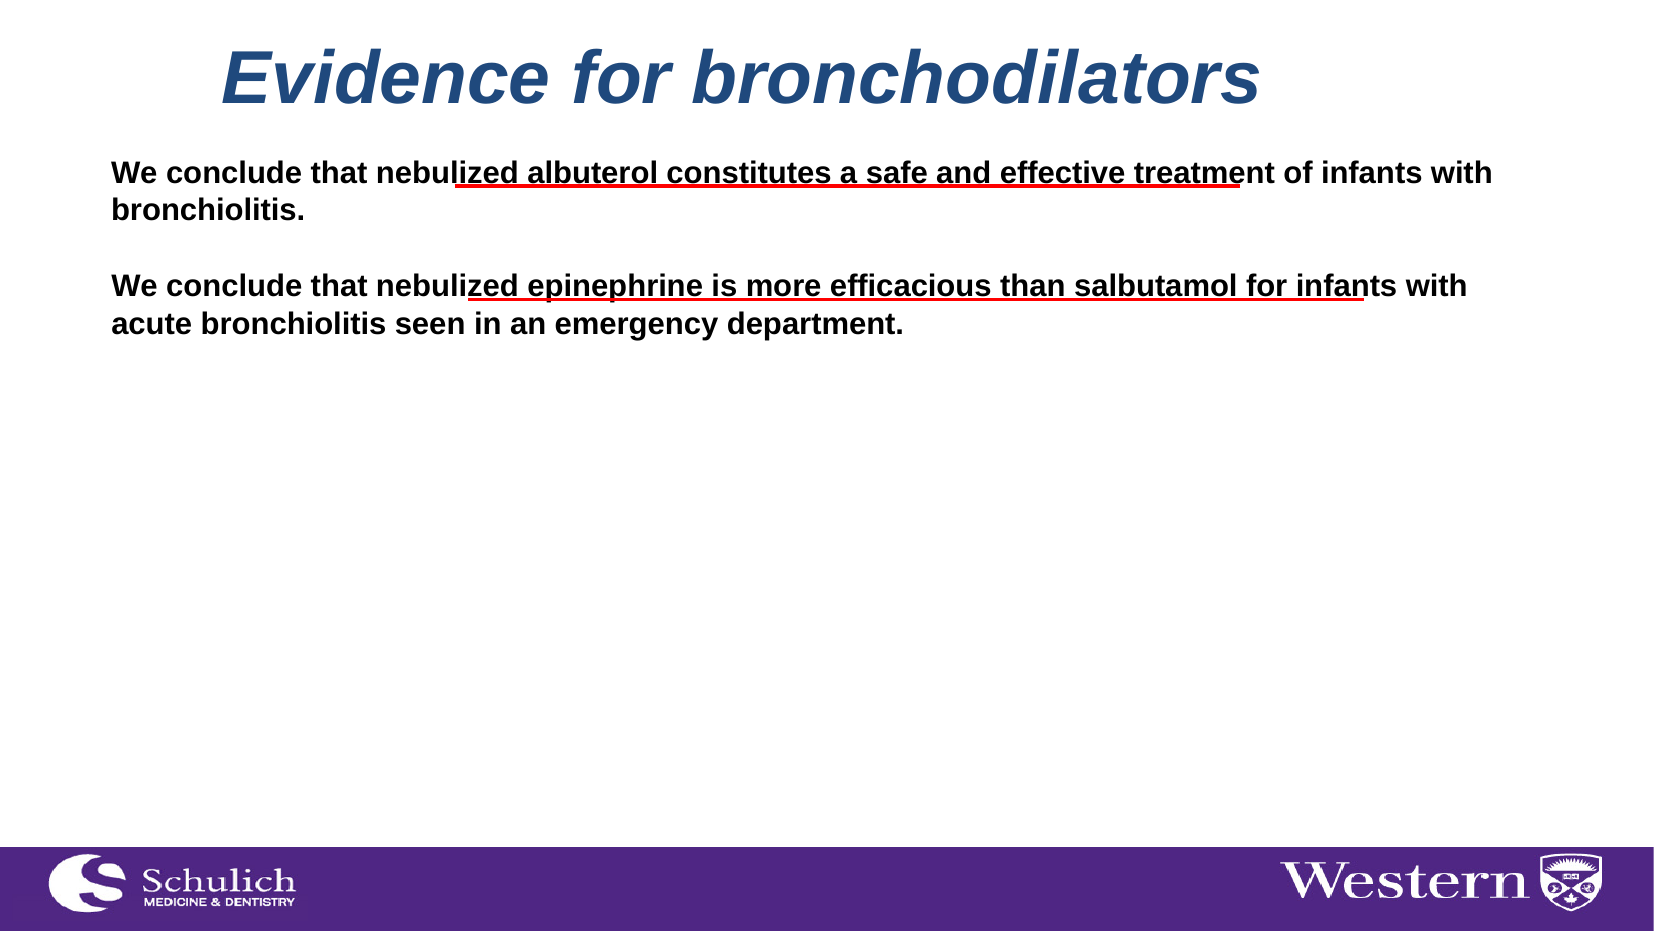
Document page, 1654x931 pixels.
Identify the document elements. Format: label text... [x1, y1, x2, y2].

text_box We conclude that nebulized epinephrine is more efficacious than salbutamol for infants with acute bronchiolitis seen in an emergency department. [96, 258, 1544, 349]
text_box We conclude that nebulized albuterol constitutes a safe and effective treatment of infants with bronchiolitis. [96, 144, 1558, 235]
text_box Evidence for bronchodilators [206, 20, 1278, 126]
picture [0, 0, 1654, 931]
